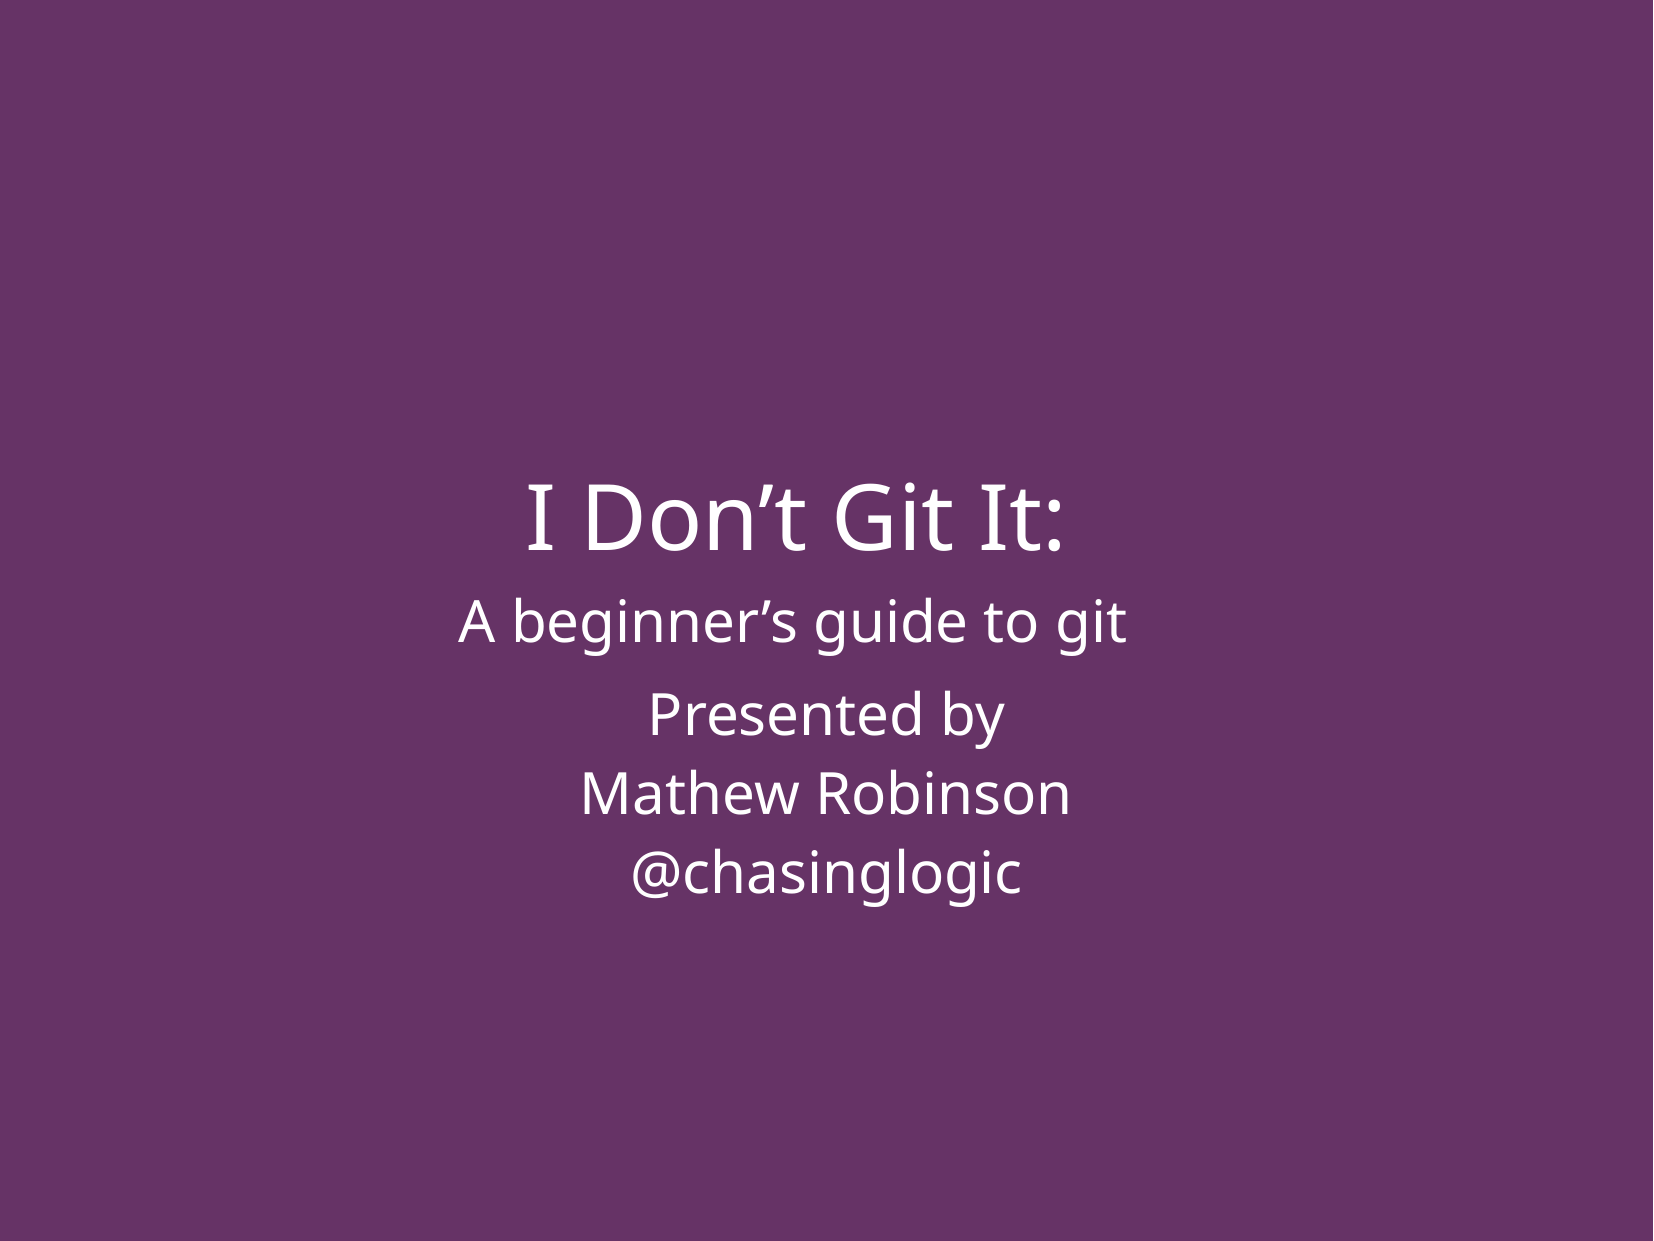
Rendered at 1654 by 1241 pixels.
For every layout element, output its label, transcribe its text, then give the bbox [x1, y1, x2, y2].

text_box I Don’t Git It: [511, 445, 1142, 573]
text_box Presented by Mathew Robinson @chasinglogic [538, 724, 1115, 936]
text_box A beginner’s guide to git [443, 573, 1209, 724]
